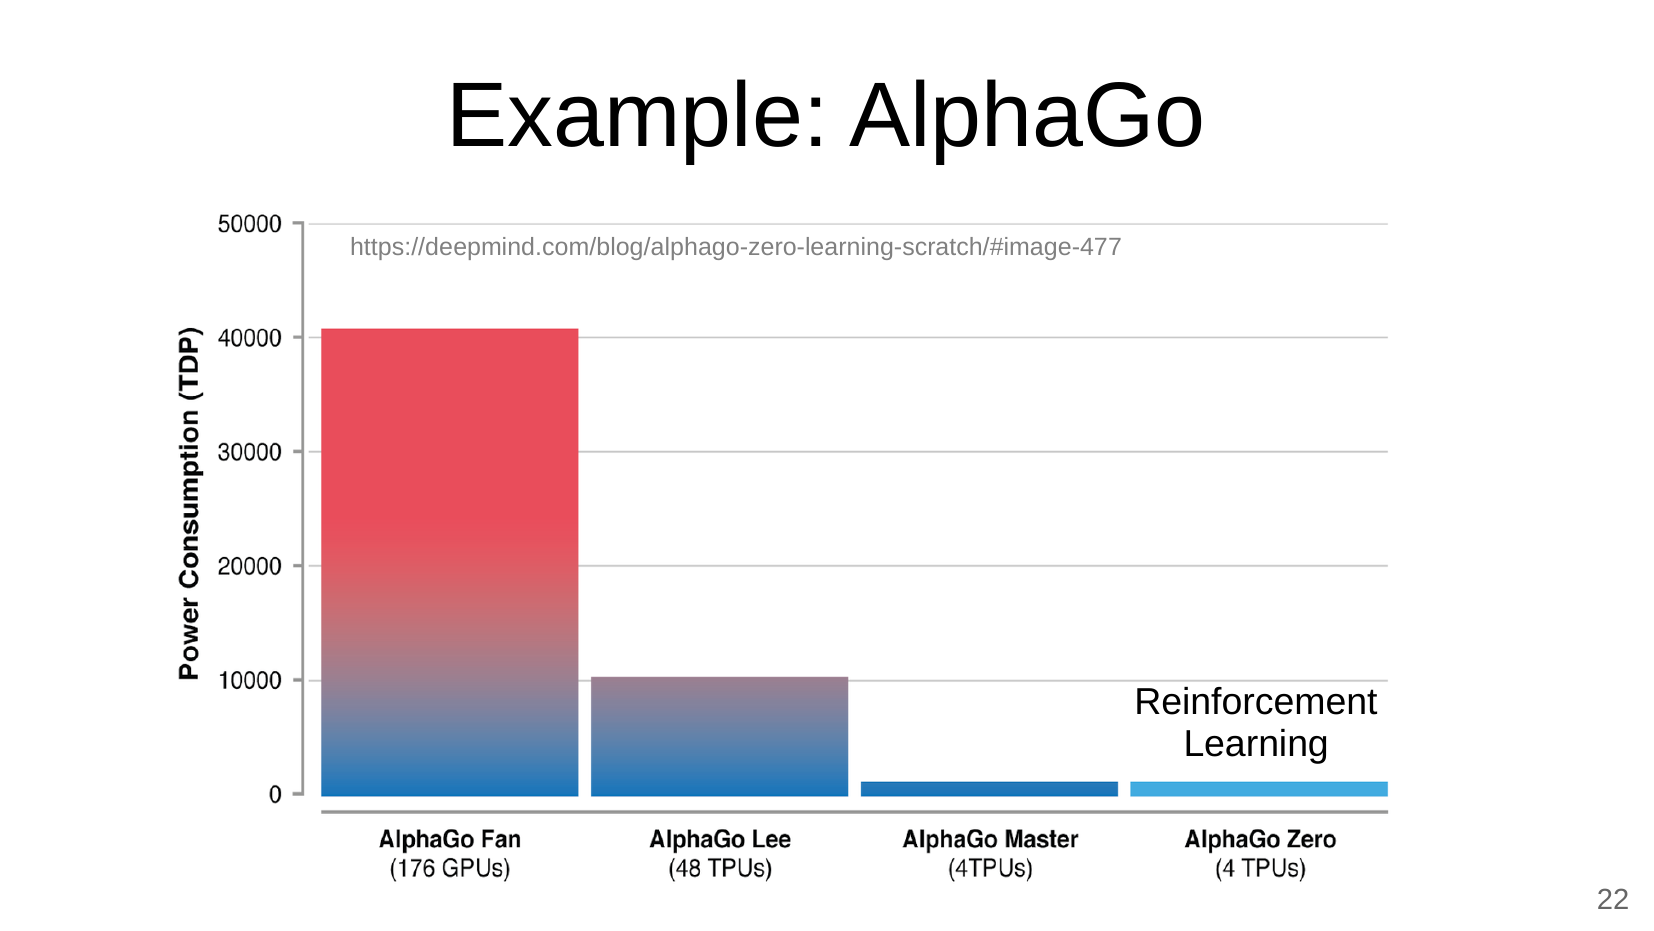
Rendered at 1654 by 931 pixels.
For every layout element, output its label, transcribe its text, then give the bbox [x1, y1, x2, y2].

picture [169, 208, 1396, 887]
text_box Reinforcement Learning [1119, 673, 1393, 773]
text_box https://deepmind.com/blog/alphago-zero-learning-scratch/#image-477 [335, 225, 1301, 323]
title Example: AlphaGo [82, 37, 1571, 193]
